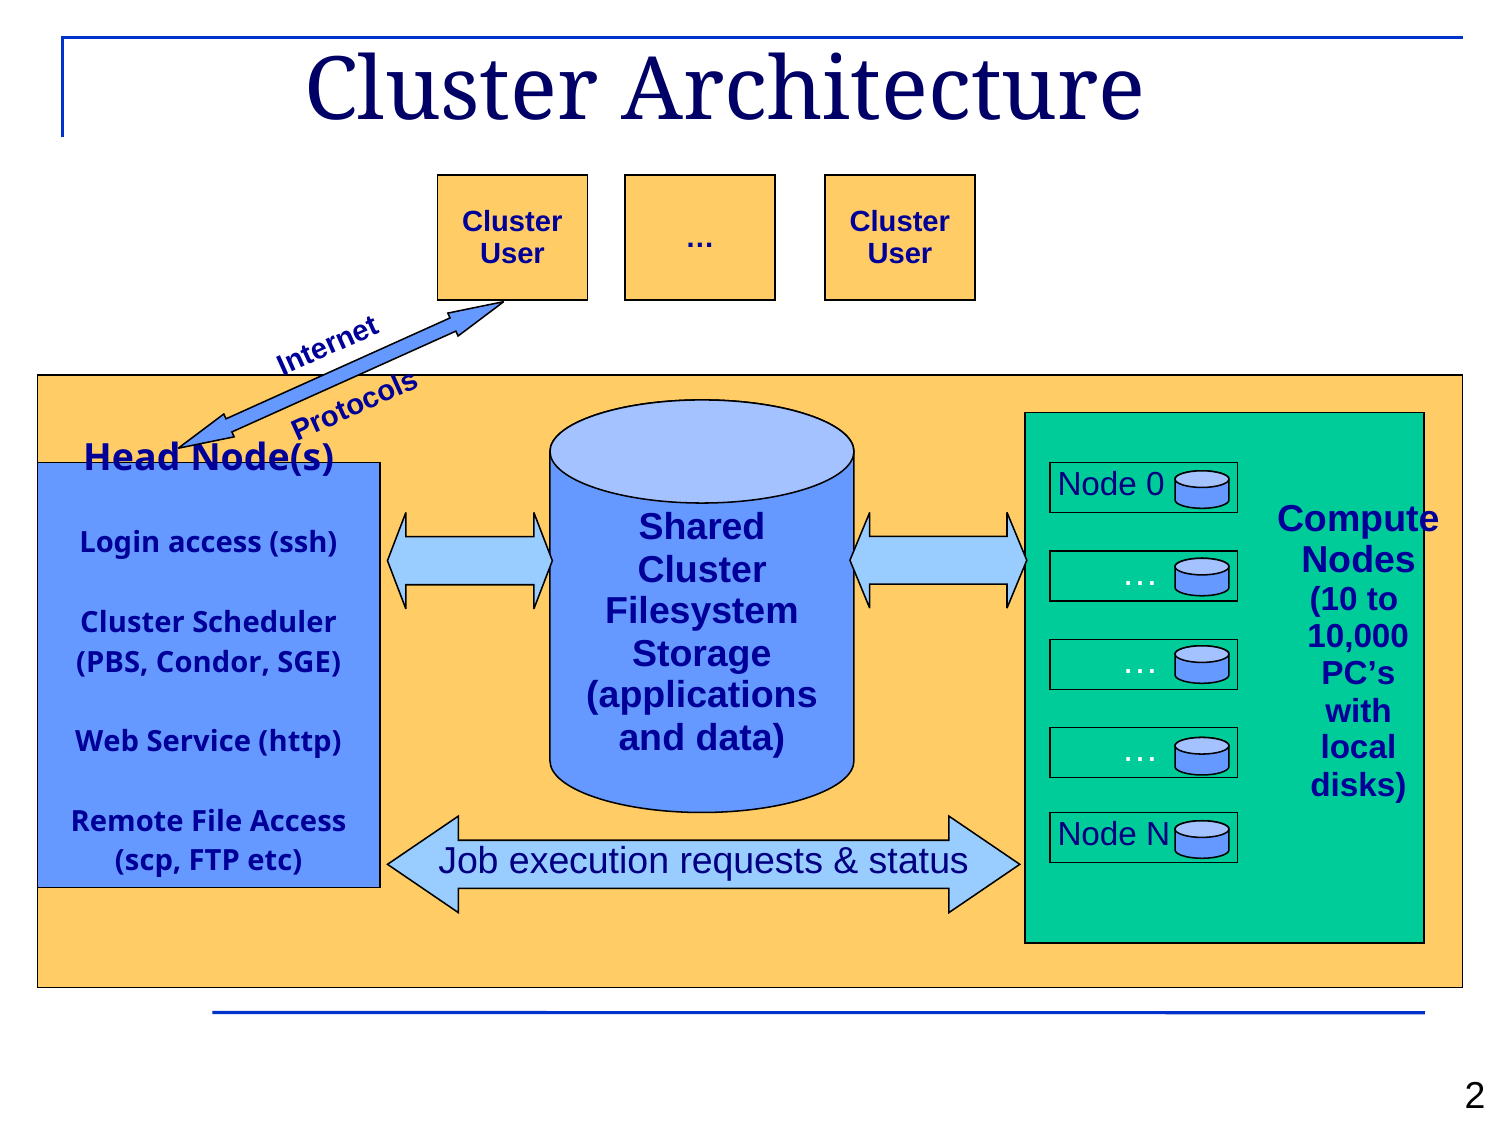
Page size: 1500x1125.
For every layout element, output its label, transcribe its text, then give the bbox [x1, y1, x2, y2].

text_box … [1049, 639, 1238, 690]
text_box [250, 454, 259, 462]
text_box … [1049, 550, 1238, 601]
text_box Cluster User [437, 174, 588, 300]
text_box … [1049, 727, 1238, 778]
text_box Shared Cluster Filesystem Storage (applications and data) [549, 452, 854, 813]
text_box Node N [1049, 812, 1238, 863]
text_box … [624, 174, 775, 300]
text_box [198, 450, 205, 462]
text_box Node 0 [1049, 462, 1238, 513]
title Cluster Architecture [87, 37, 1363, 163]
text_box Internet Protocols [178, 301, 504, 449]
text_box [163, 454, 172, 462]
text_box [92, 458, 103, 462]
text_box Head Node(s) Login access (ssh) Cluster Scheduler (PBS, Condor, SGE) Web Service (http) Remote File Access (scp, FTP etc) [37, 462, 380, 888]
text_box [37, 375, 321, 462]
text_box [227, 454, 236, 462]
text_box [37, 375, 1463, 988]
text_box <number> [1425, 1075, 1500, 1123]
text_box Compute Nodes (10 to 10,000 PC’s with local disks) [1262, 500, 1400, 801]
text_box Job execution requests & status [387, 816, 1020, 913]
text_box Cluster User [825, 174, 976, 300]
